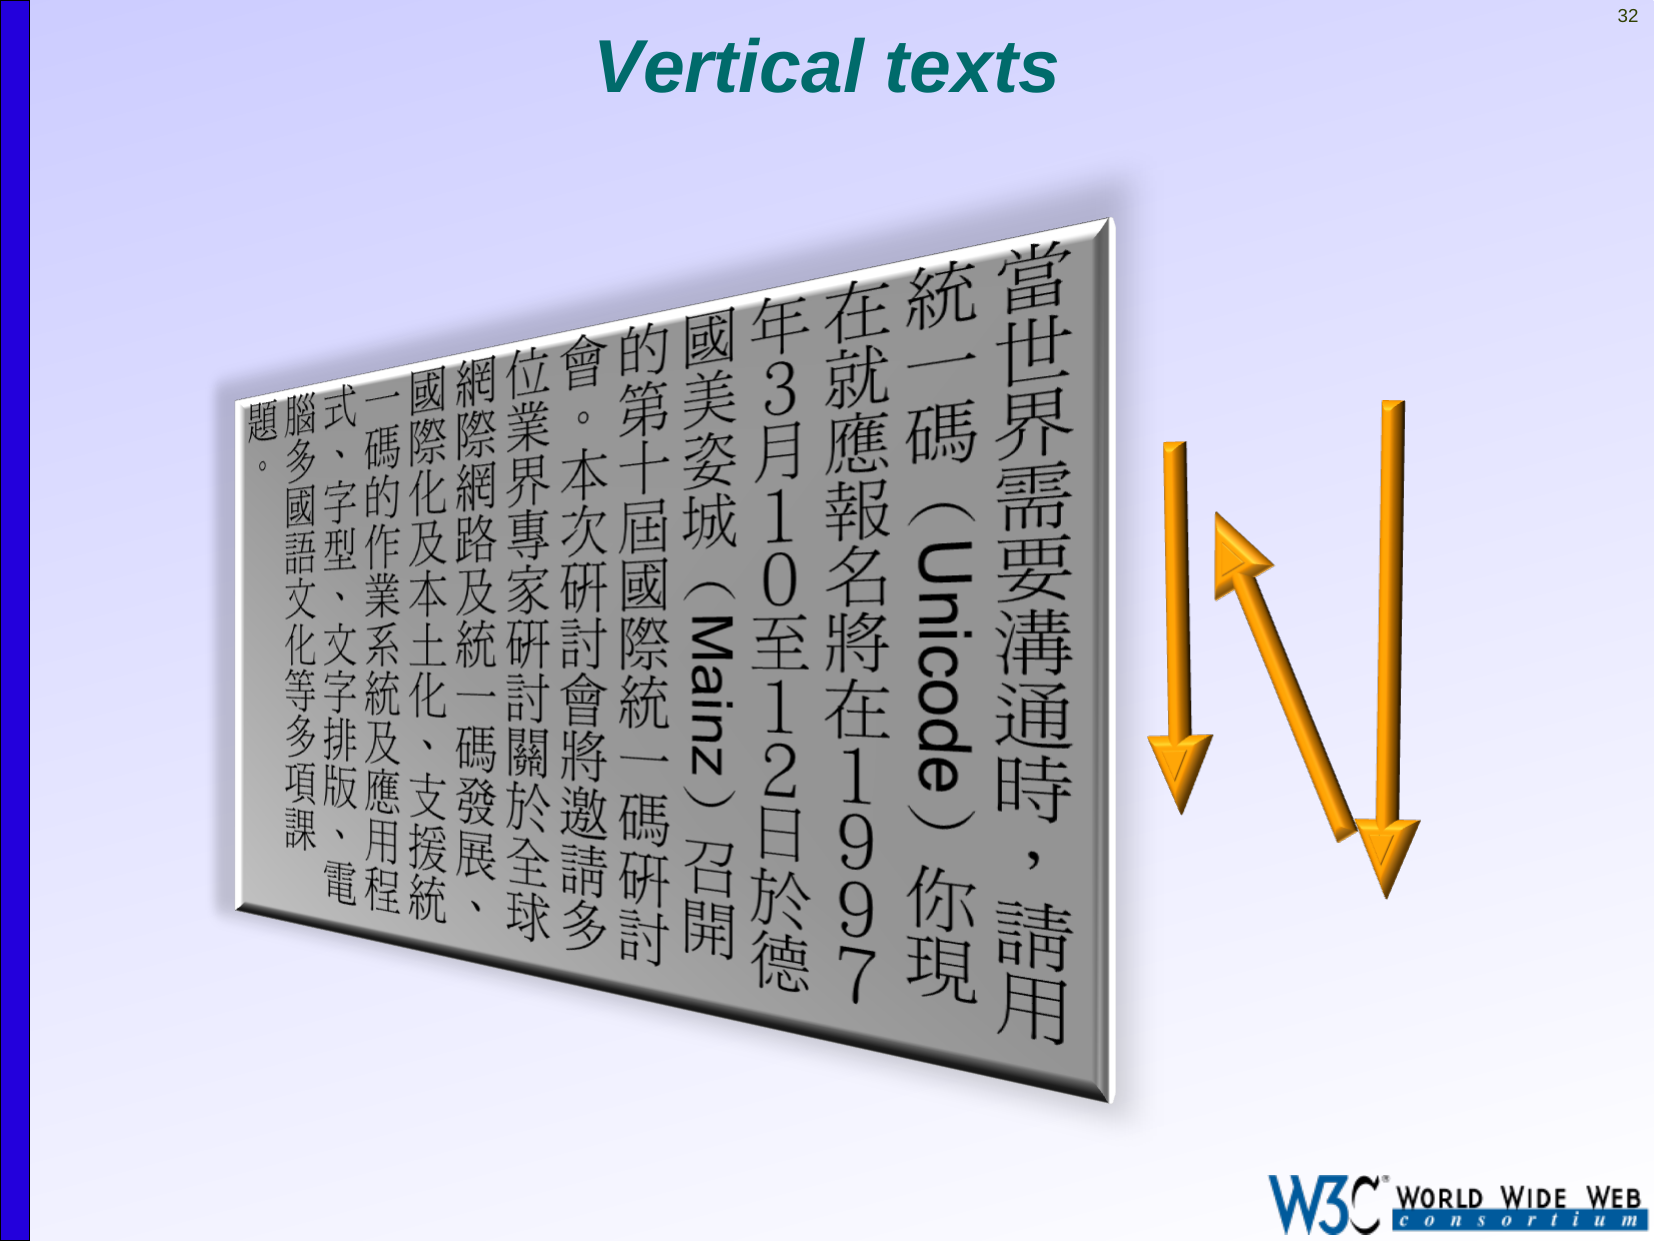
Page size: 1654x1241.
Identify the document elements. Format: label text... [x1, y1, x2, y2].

title Vertical texts [0, 5, 1654, 125]
picture [198, 120, 1455, 1177]
picture [1263, 1175, 1654, 1235]
